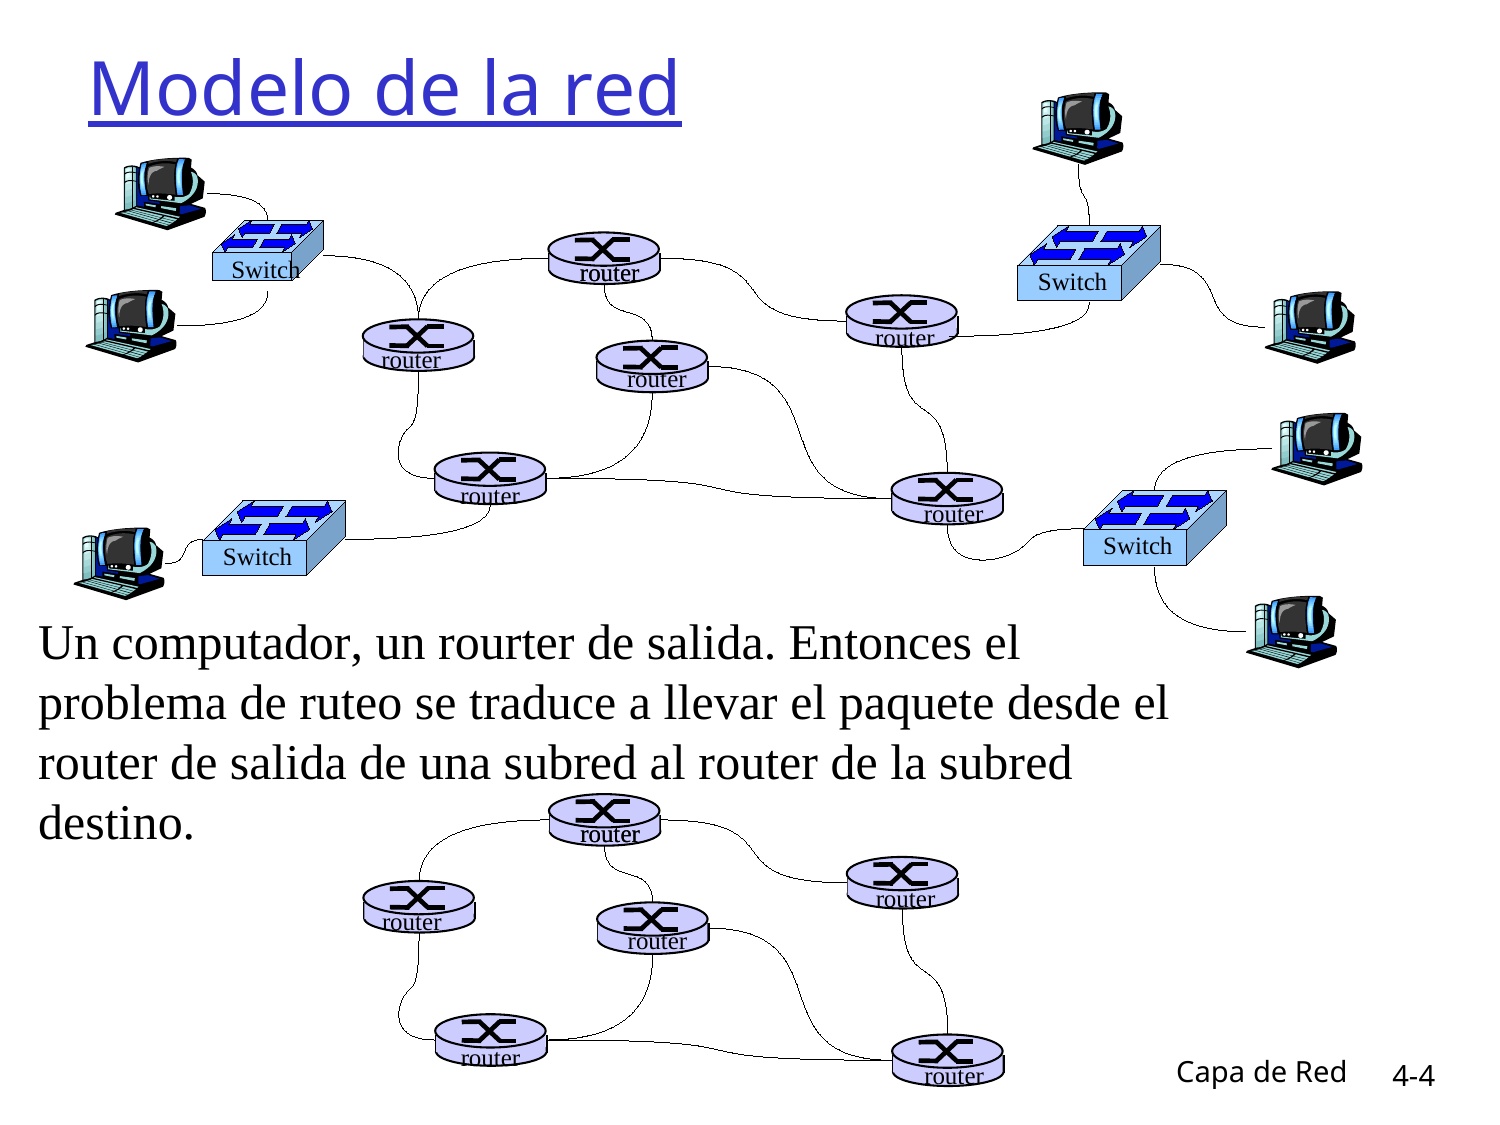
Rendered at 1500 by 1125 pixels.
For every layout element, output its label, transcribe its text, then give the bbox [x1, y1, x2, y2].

text_box [1083, 530, 1088, 566]
text_box [1145, 508, 1190, 522]
text_box [215, 518, 262, 533]
text_box router [909, 1051, 999, 1102]
text_box [363, 880, 475, 929]
text_box router [909, 490, 999, 540]
text_box [221, 234, 258, 246]
text_box [1079, 243, 1125, 258]
text_box router [612, 355, 702, 400]
text_box [1017, 266, 1023, 301]
text_box [435, 1014, 547, 1060]
text_box router [367, 897, 457, 943]
picture [1245, 595, 1339, 669]
picture [1271, 412, 1364, 486]
text_box [891, 472, 1003, 521]
text_box [596, 340, 708, 388]
picture [114, 157, 208, 231]
picture [85, 289, 178, 363]
title Modelo de la red [87, 23, 1363, 150]
text_box [362, 319, 474, 368]
text_box router [612, 916, 703, 962]
text_box [212, 253, 216, 281]
text_box Switch [216, 246, 316, 292]
text_box [548, 232, 660, 280]
text_box router [366, 336, 456, 381]
picture [73, 527, 166, 601]
text_box [1095, 508, 1142, 522]
text_box router [565, 810, 655, 856]
text_box [892, 1034, 1004, 1082]
text_box [1029, 243, 1076, 258]
text_box [1052, 225, 1099, 248]
text_box [285, 500, 346, 574]
text_box [846, 856, 958, 904]
text_box router [445, 472, 535, 518]
text_box Switch [208, 533, 308, 578]
text_box [548, 794, 661, 842]
text_box router [565, 248, 655, 294]
text_box router [860, 313, 950, 359]
text_box [238, 220, 275, 238]
text_box [597, 902, 709, 950]
text_box [1123, 225, 1161, 299]
text_box [434, 452, 546, 499]
text_box [846, 295, 958, 342]
text_box Un computador, un rourter de salida. Entonces el problema de ruteo se traduce a llevar el paquete desde el router de salida de una subred al router de la subred destino. [23, 602, 1223, 858]
text_box router [446, 1034, 536, 1079]
picture [1264, 290, 1358, 364]
text_box Switch [1023, 258, 1123, 303]
text_box [1166, 490, 1227, 564]
text_box Switch [1088, 522, 1188, 568]
text_box [237, 500, 284, 523]
text_box [264, 518, 310, 533]
text_box [202, 541, 208, 576]
text_box [1100, 225, 1147, 248]
text_box [1117, 490, 1164, 512]
text_box router [861, 875, 951, 921]
text_box [260, 220, 324, 257]
picture [1032, 91, 1125, 165]
